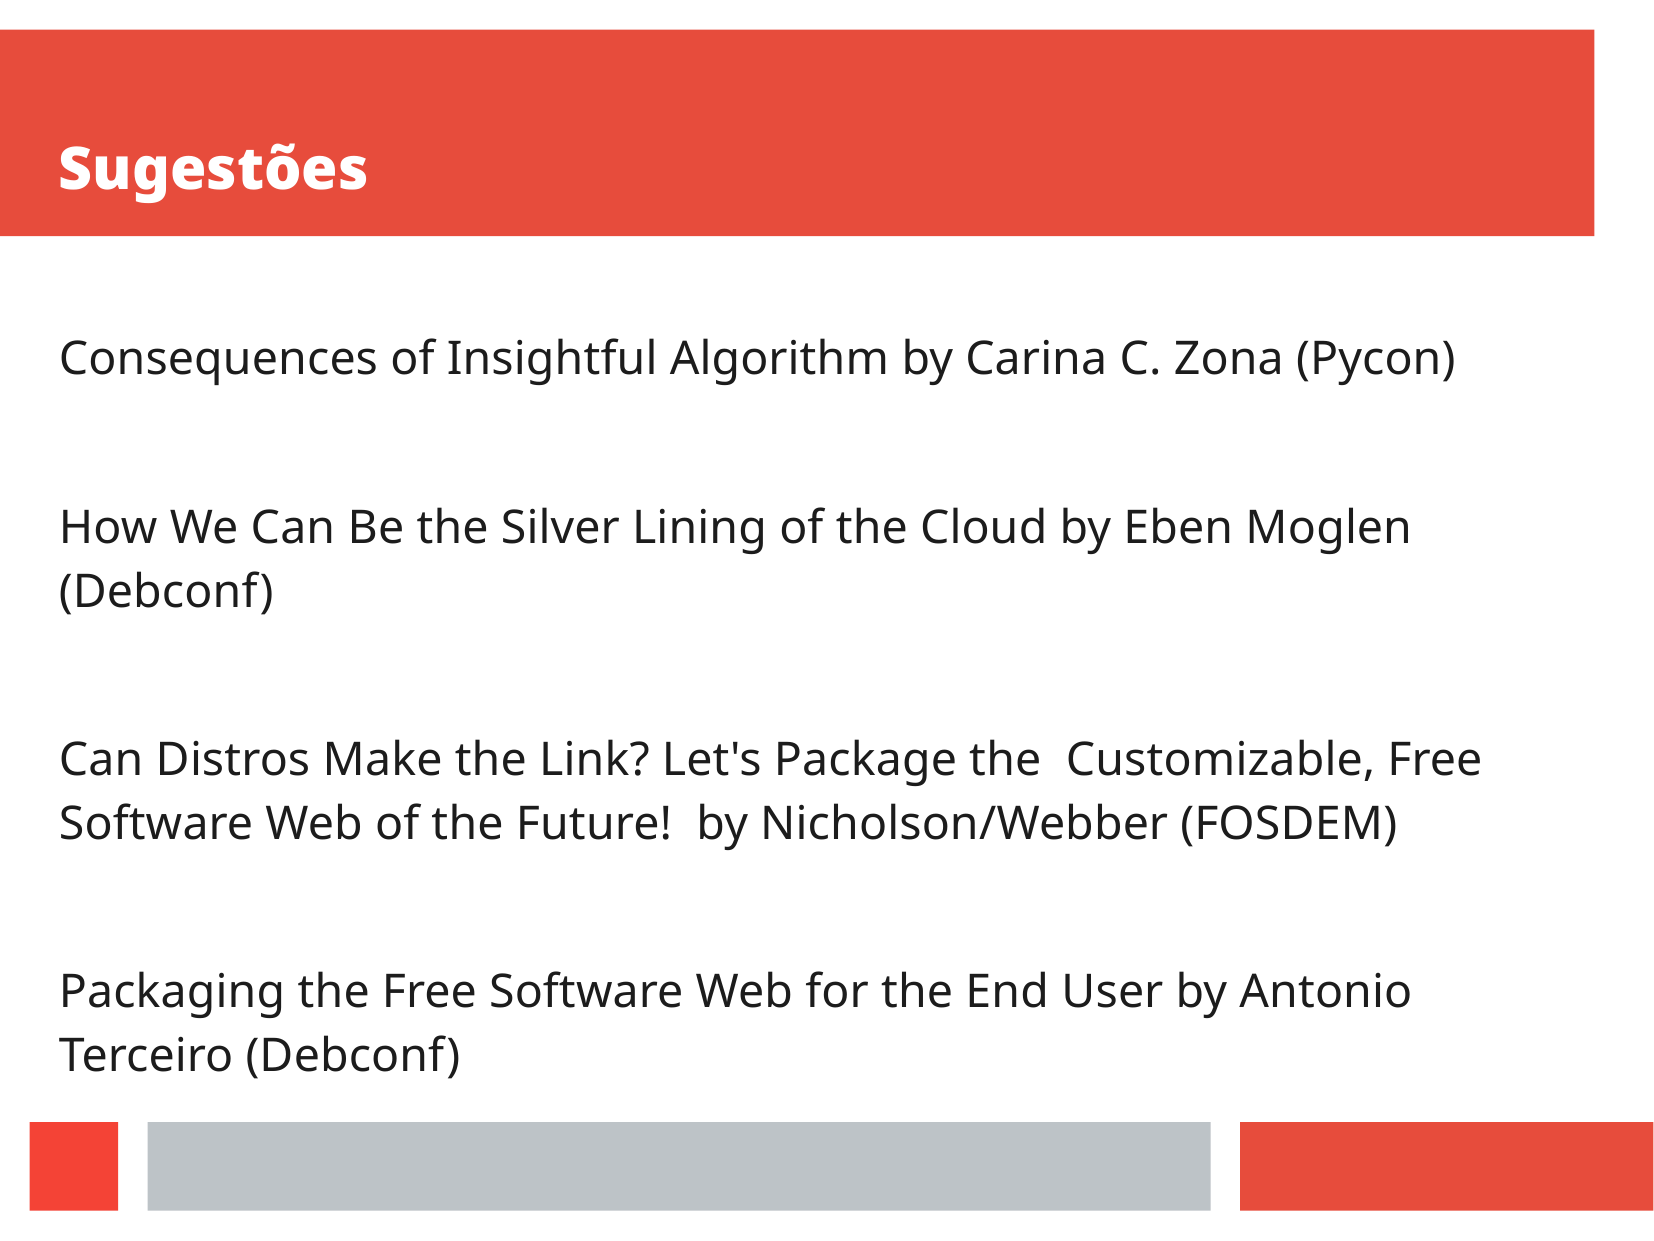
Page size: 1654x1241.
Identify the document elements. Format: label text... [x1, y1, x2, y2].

list Consequences of Insightful Algorithm by Carina C. Zona (Pycon) How We Can Be the Silver Lining of the Cloud by Eben Moglen (Debconf) Can Distros Make the Link? Let's Package the Customizable, Free Software Web of the Future! by Nicholson/Webber (FOSDEM) Packaging the Free Software Web for the End User by Antonio Terceiro (Debconf) [59, 324, 1565, 1093]
title Sugestões [59, 59, 1595, 207]
